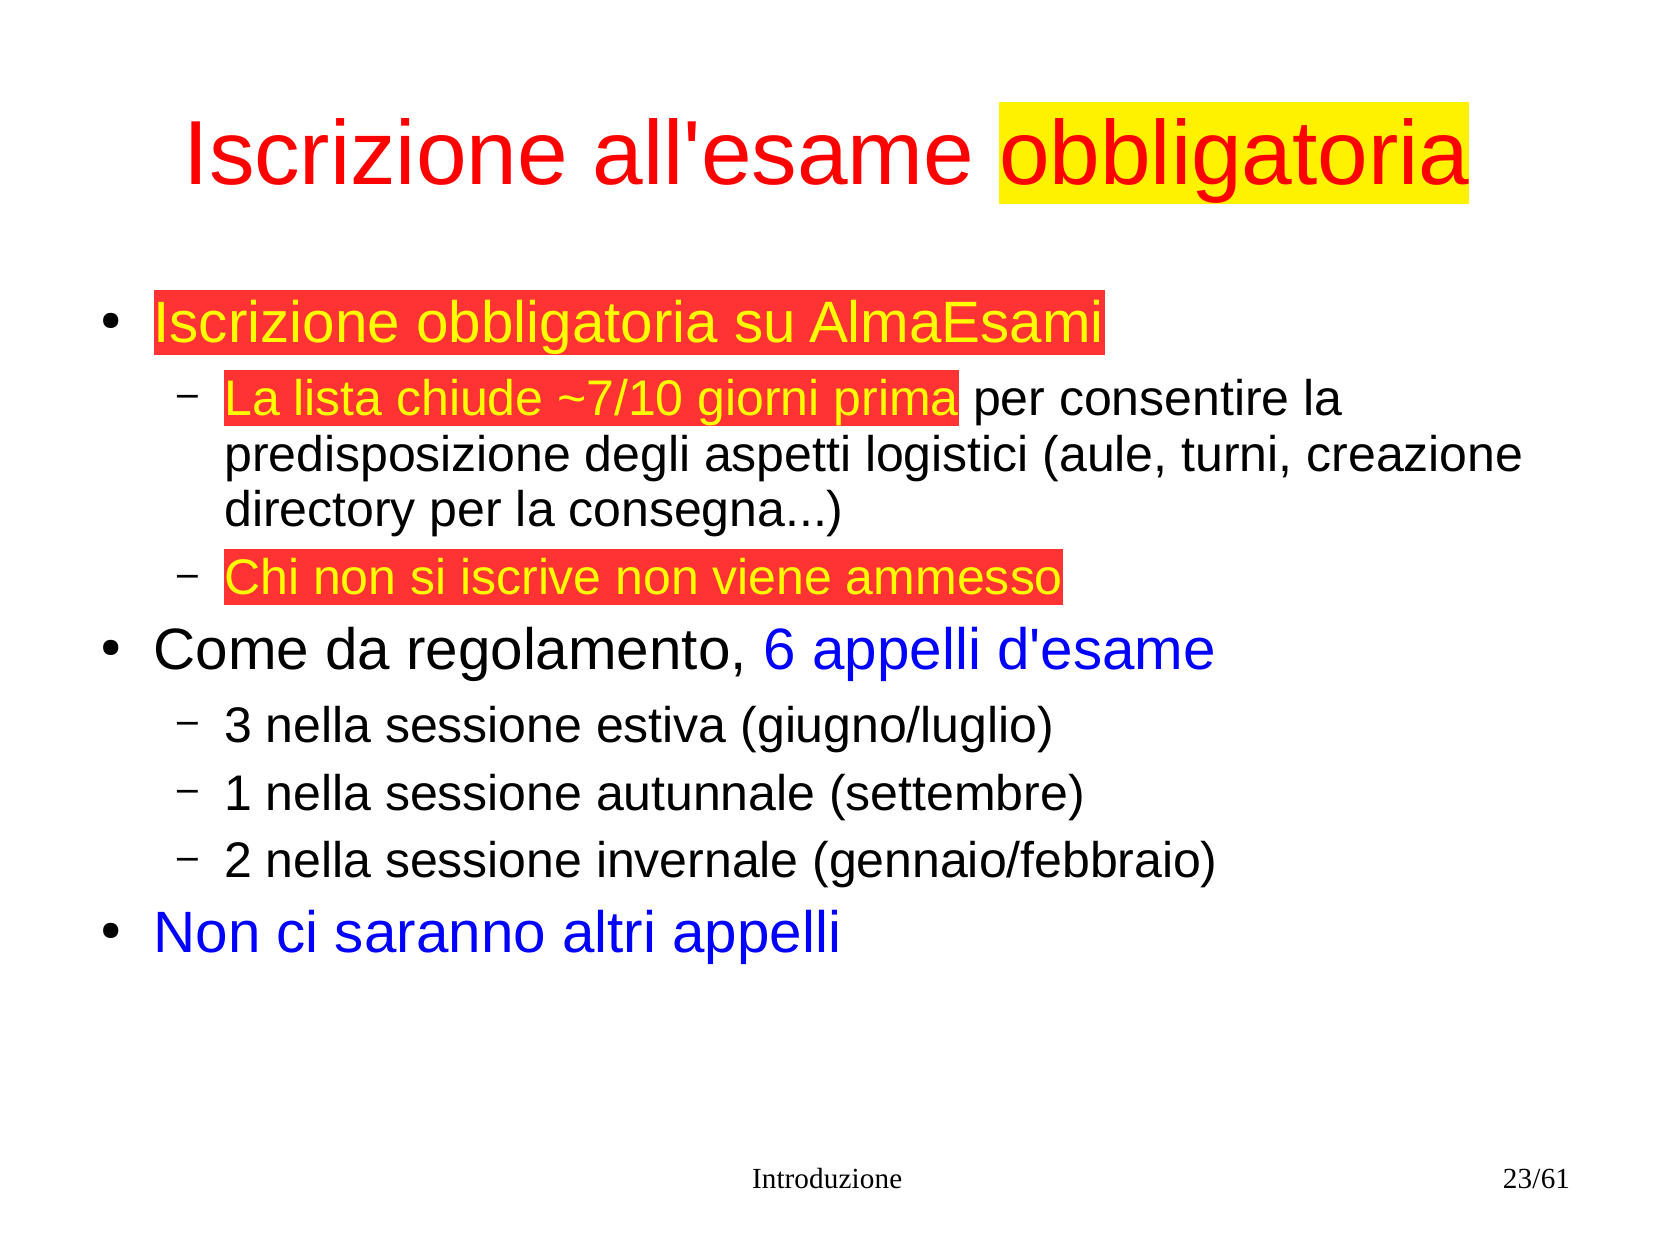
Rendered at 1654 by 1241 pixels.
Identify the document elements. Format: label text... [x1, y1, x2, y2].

list Iscrizione obbligatoria su AlmaEsami La lista chiude ~7/10 giorni prima per consentire la predisposizione degli aspetti logistici (aule, turni, creazione directory per la consegna...) Chi non si iscrive non viene ammesso Come da regolamento, 6 appelli d'esame 3 nella sessione estiva (giugno/luglio) 1 nella sessione autunnale (settembre) 2 nella sessione invernale (gennaio/febbraio) Non ci saranno altri appelli [82, 290, 1571, 1126]
title Iscrizione all'esame obbligatoria [82, 49, 1571, 257]
